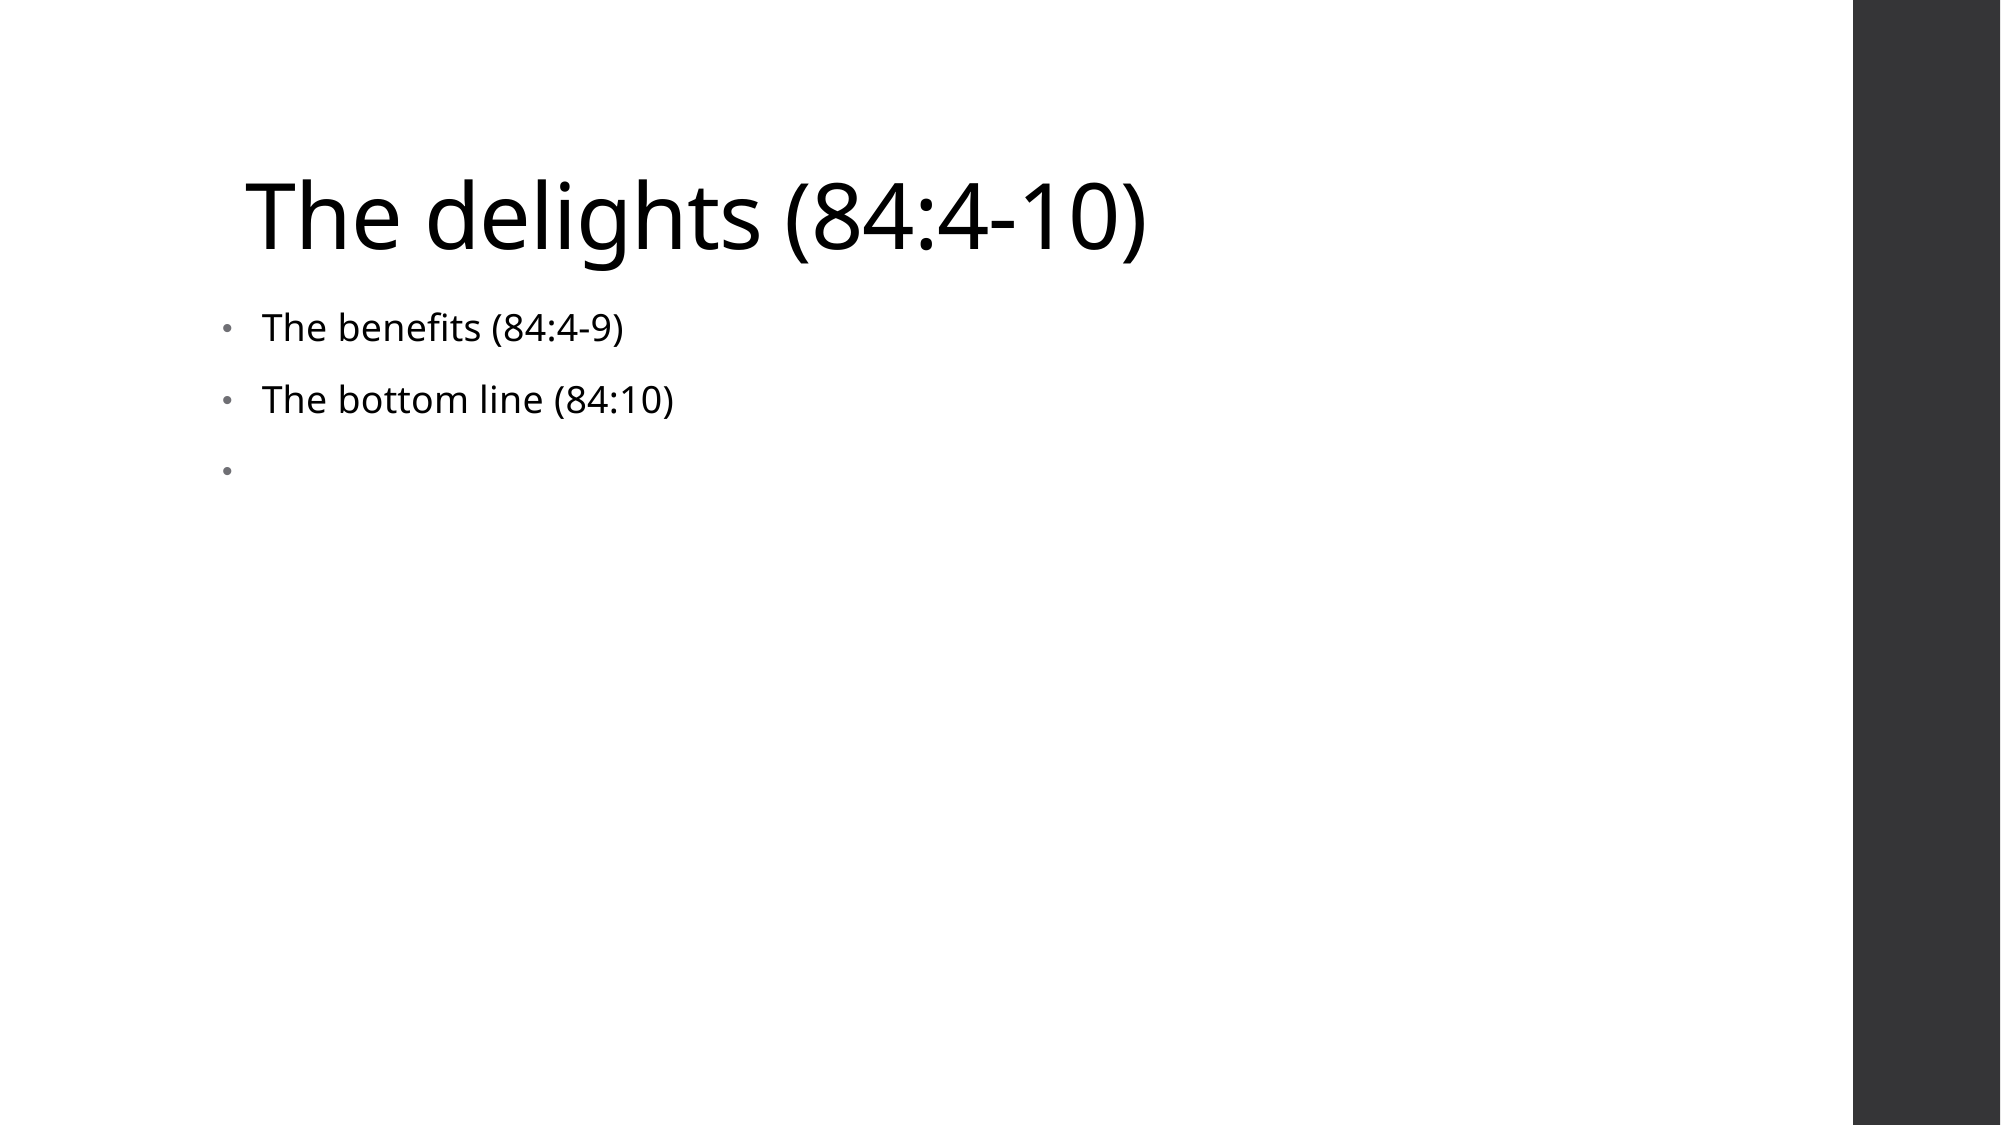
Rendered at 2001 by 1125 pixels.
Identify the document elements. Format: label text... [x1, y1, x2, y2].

list The benefits (84:4-9) The bottom line (84:10) [206, 299, 1617, 1014]
title The delights (84:4-10) [206, 60, 1797, 278]
